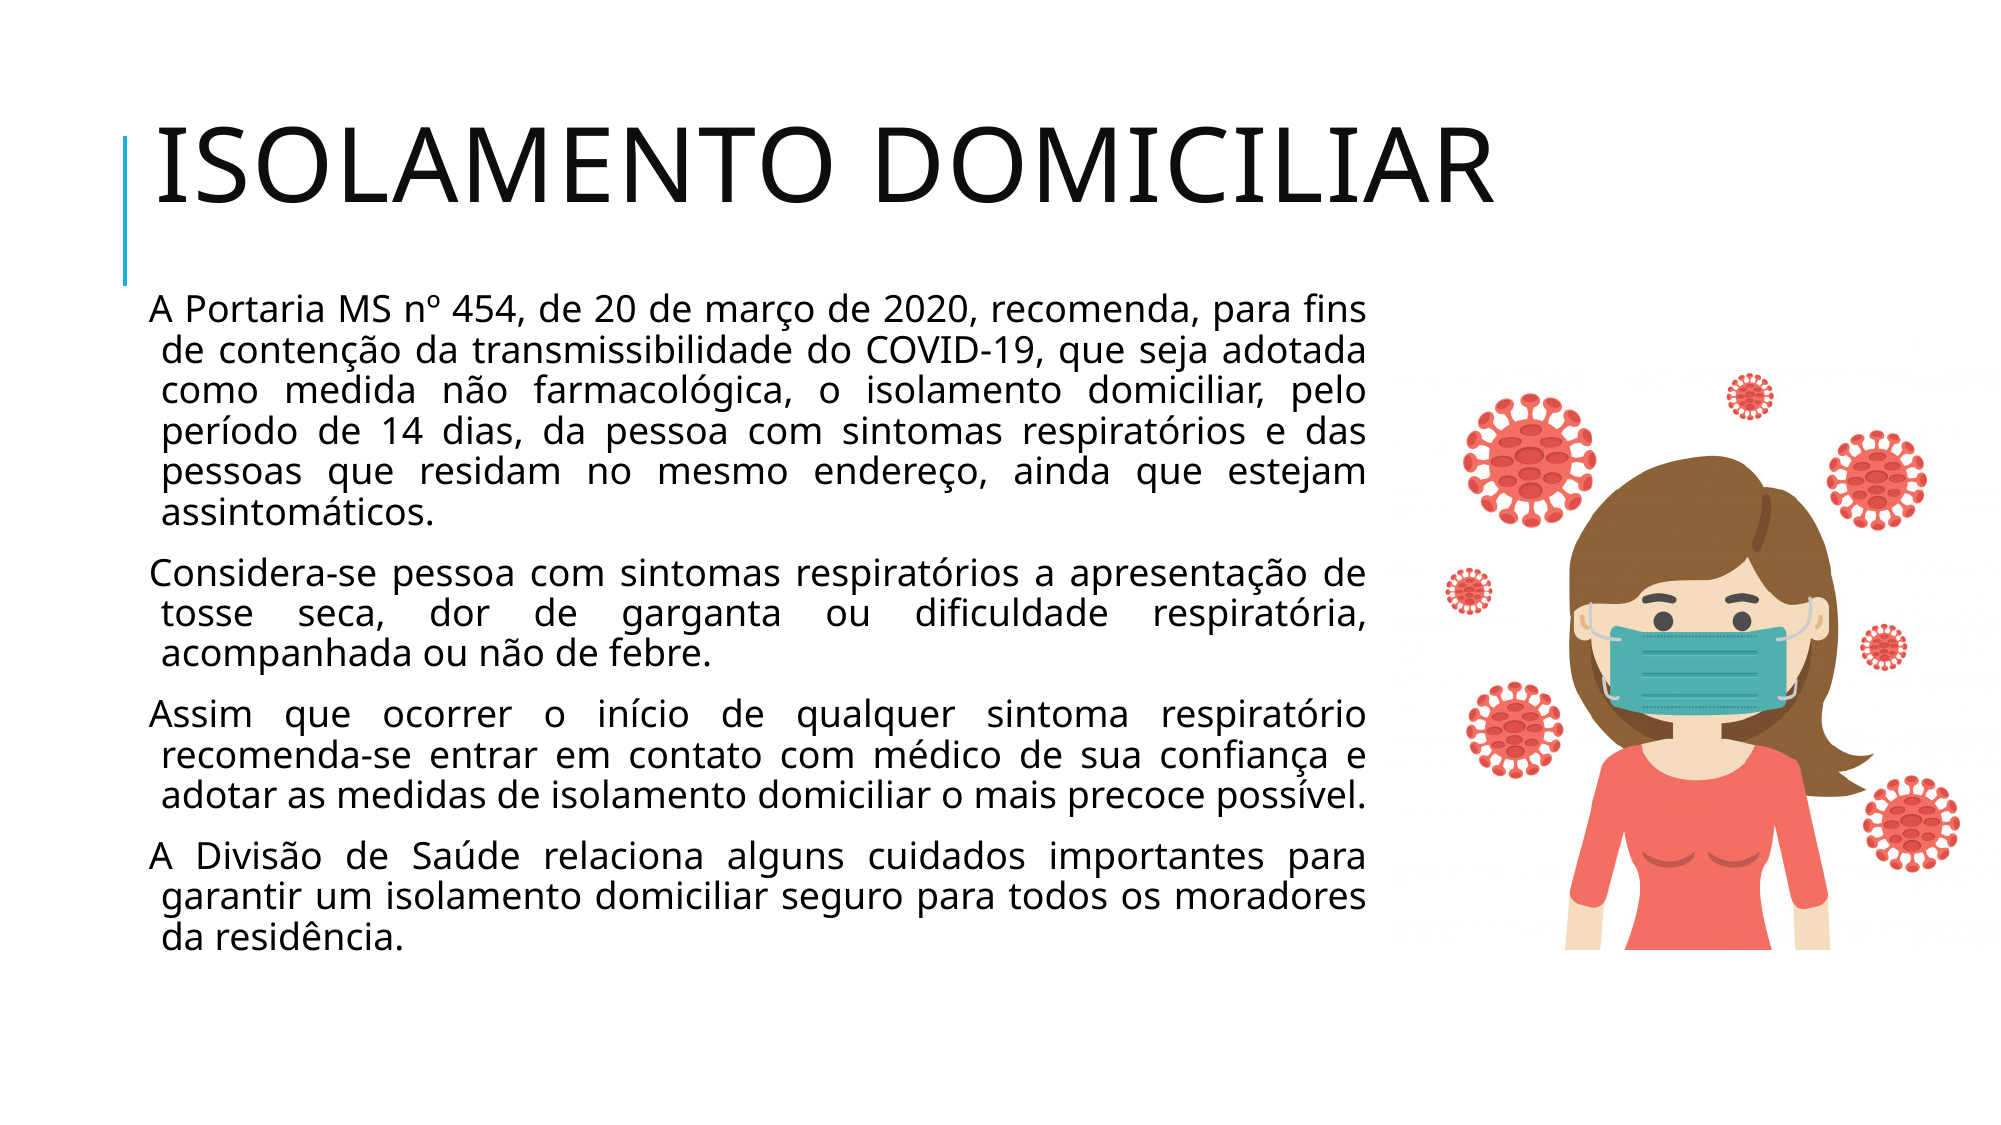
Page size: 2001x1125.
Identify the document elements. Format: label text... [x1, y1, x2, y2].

title isolamento domiciliar [140, 79, 1947, 267]
picture [1387, 336, 2000, 950]
list A Portaria MS nº 454, de 20 de março de 2020, recomenda, para fins de contenção da transmissibilidade do COVID-19, que seja adotada como medida não farmacológica, o isolamento domiciliar, pelo período de 14 dias, da pessoa com sintomas respiratórios e das pessoas que residam no mesmo endereço, ainda que estejam assintomáticos. Considera-se pessoa com sintomas respiratórios a apresentação de tosse seca, dor de garganta ou dificuldade respiratória, acompanhada ou não de febre. Assim que ocorrer o início de qualquer sintoma respiratório recomenda-se entrar em contato com médico de sua confiança e adotar as medidas de isolamento domiciliar o mais precoce possível. A Divisão de Saúde relaciona alguns cuidados importantes para garantir um isolamento domiciliar seguro para todos os moradores da residência. [129, 283, 1376, 989]
